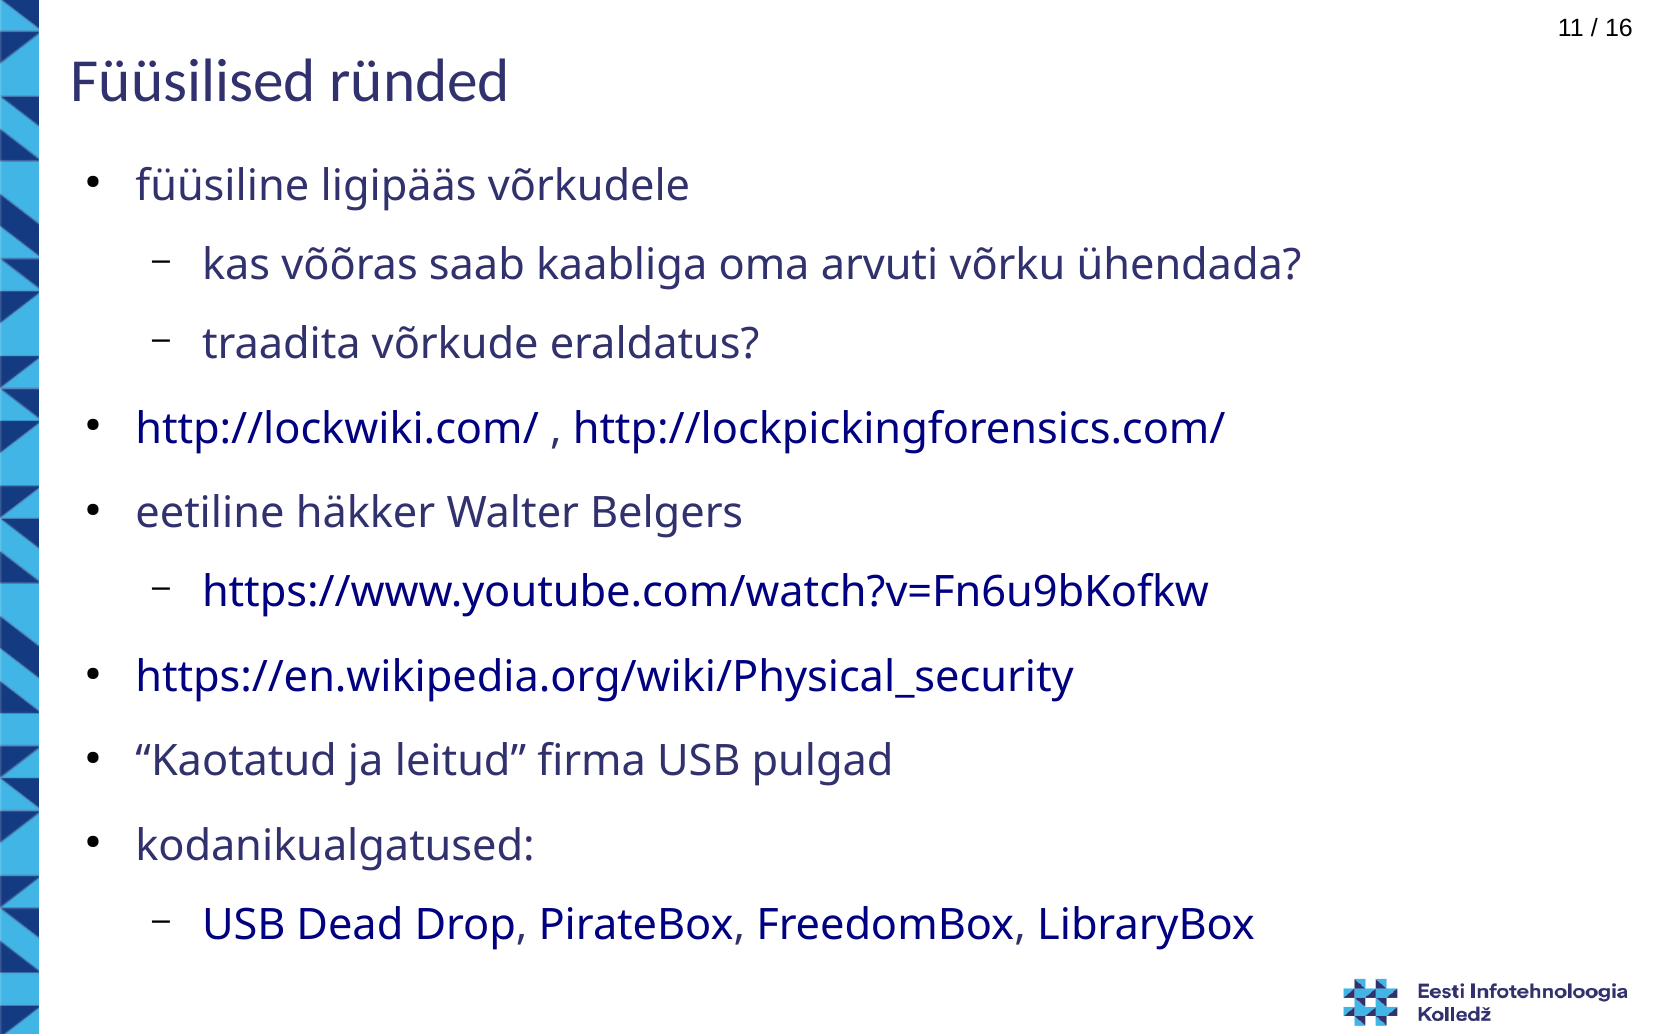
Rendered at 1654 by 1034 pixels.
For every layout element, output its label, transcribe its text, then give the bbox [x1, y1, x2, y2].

title Füüsilised ründed [70, 41, 1630, 130]
list füüsiline ligipääs võrkudele kas võõras saab kaabliga oma arvuti võrku ühendada? traadita võrkude eraldatus? http://lockwiki.com/ , http://lockpickingforensics.com/ eetiline häkker Walter Belgers https://www.youtube.com/watch?v=Fn6u9bKofkw https://en.wikipedia.org/wiki/Physical_security “Kaotatud ja leitud” firma USB pulgad kodanikualgatused: USB Dead Drop, PirateBox, FreedomBox, LibraryBox [68, 153, 1630, 957]
